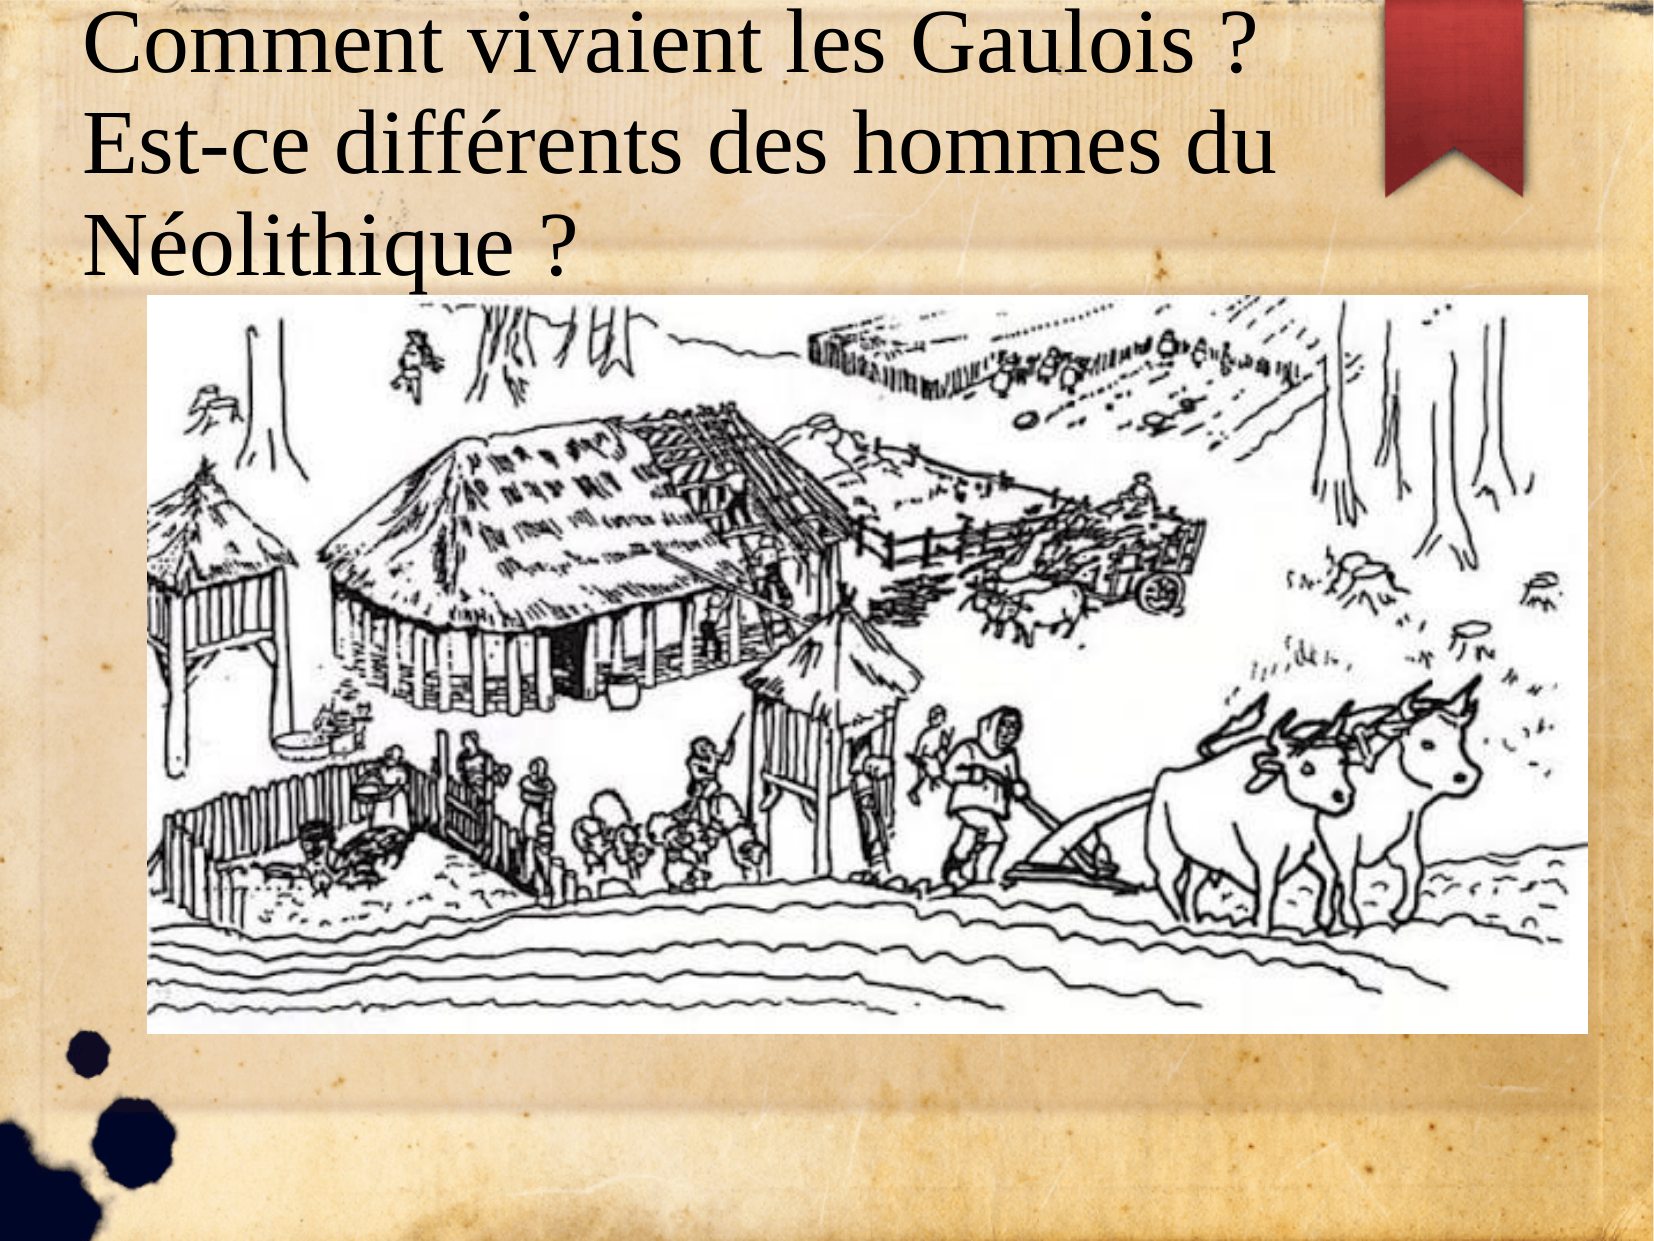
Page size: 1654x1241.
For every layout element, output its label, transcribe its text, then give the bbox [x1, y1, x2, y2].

picture [0, 0, 1654, 1241]
title Comment vivaient les Gaulois ? Est-ce différents des hommes du Néolithique ? [82, 0, 1347, 296]
